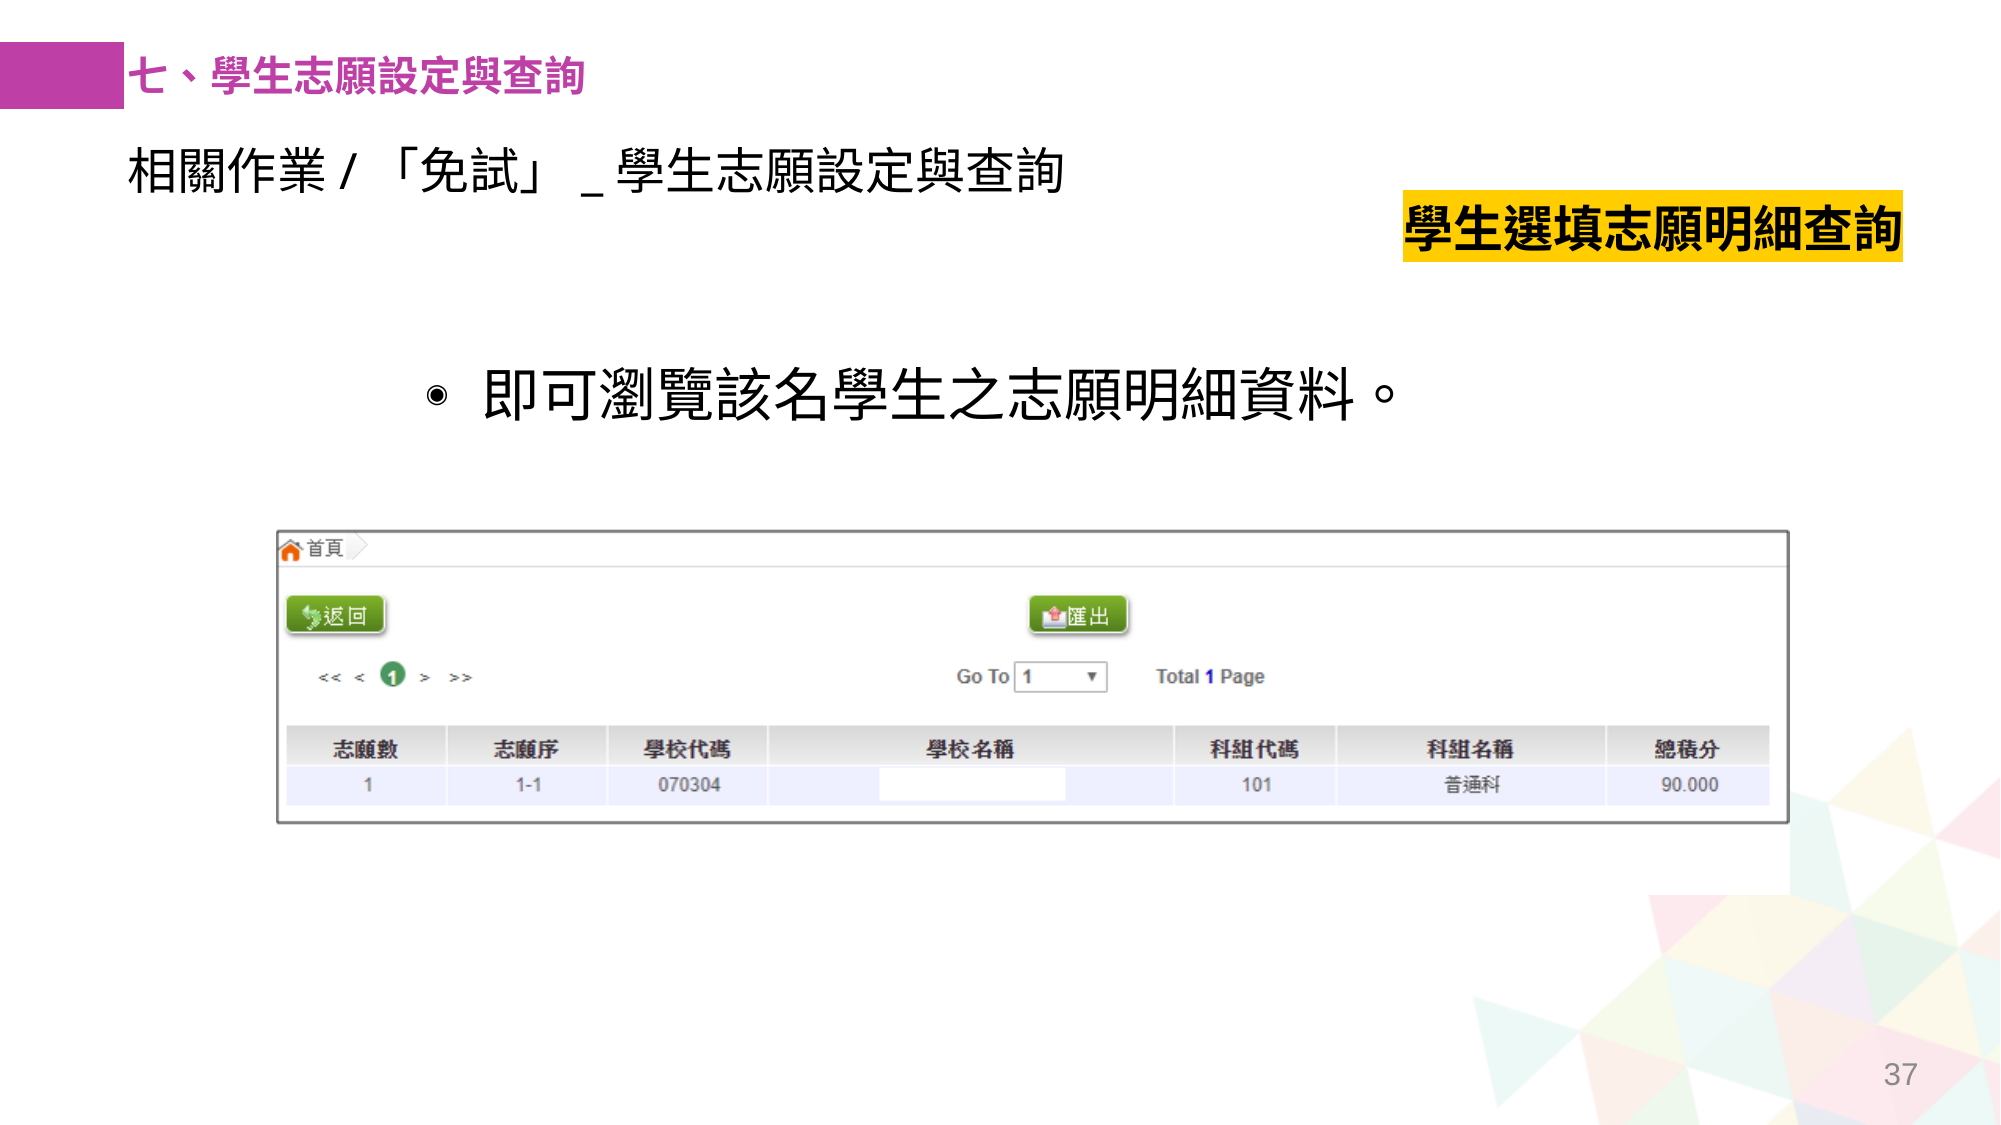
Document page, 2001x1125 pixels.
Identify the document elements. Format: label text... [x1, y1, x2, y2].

picture [276, 458, 1790, 895]
text_box 七、學生志願設定與查詢 [112, 41, 673, 108]
list 即可瀏覽該名學生之志願明細資料。 [373, 350, 1641, 458]
text_box 學生選填志願明細查詢 [1378, 182, 1929, 274]
text_box [0, 42, 124, 109]
text_box 37 [1868, 1038, 1989, 1125]
text_box 相關作業/「免試」_學生志願設定與查詢 [112, 132, 1045, 209]
